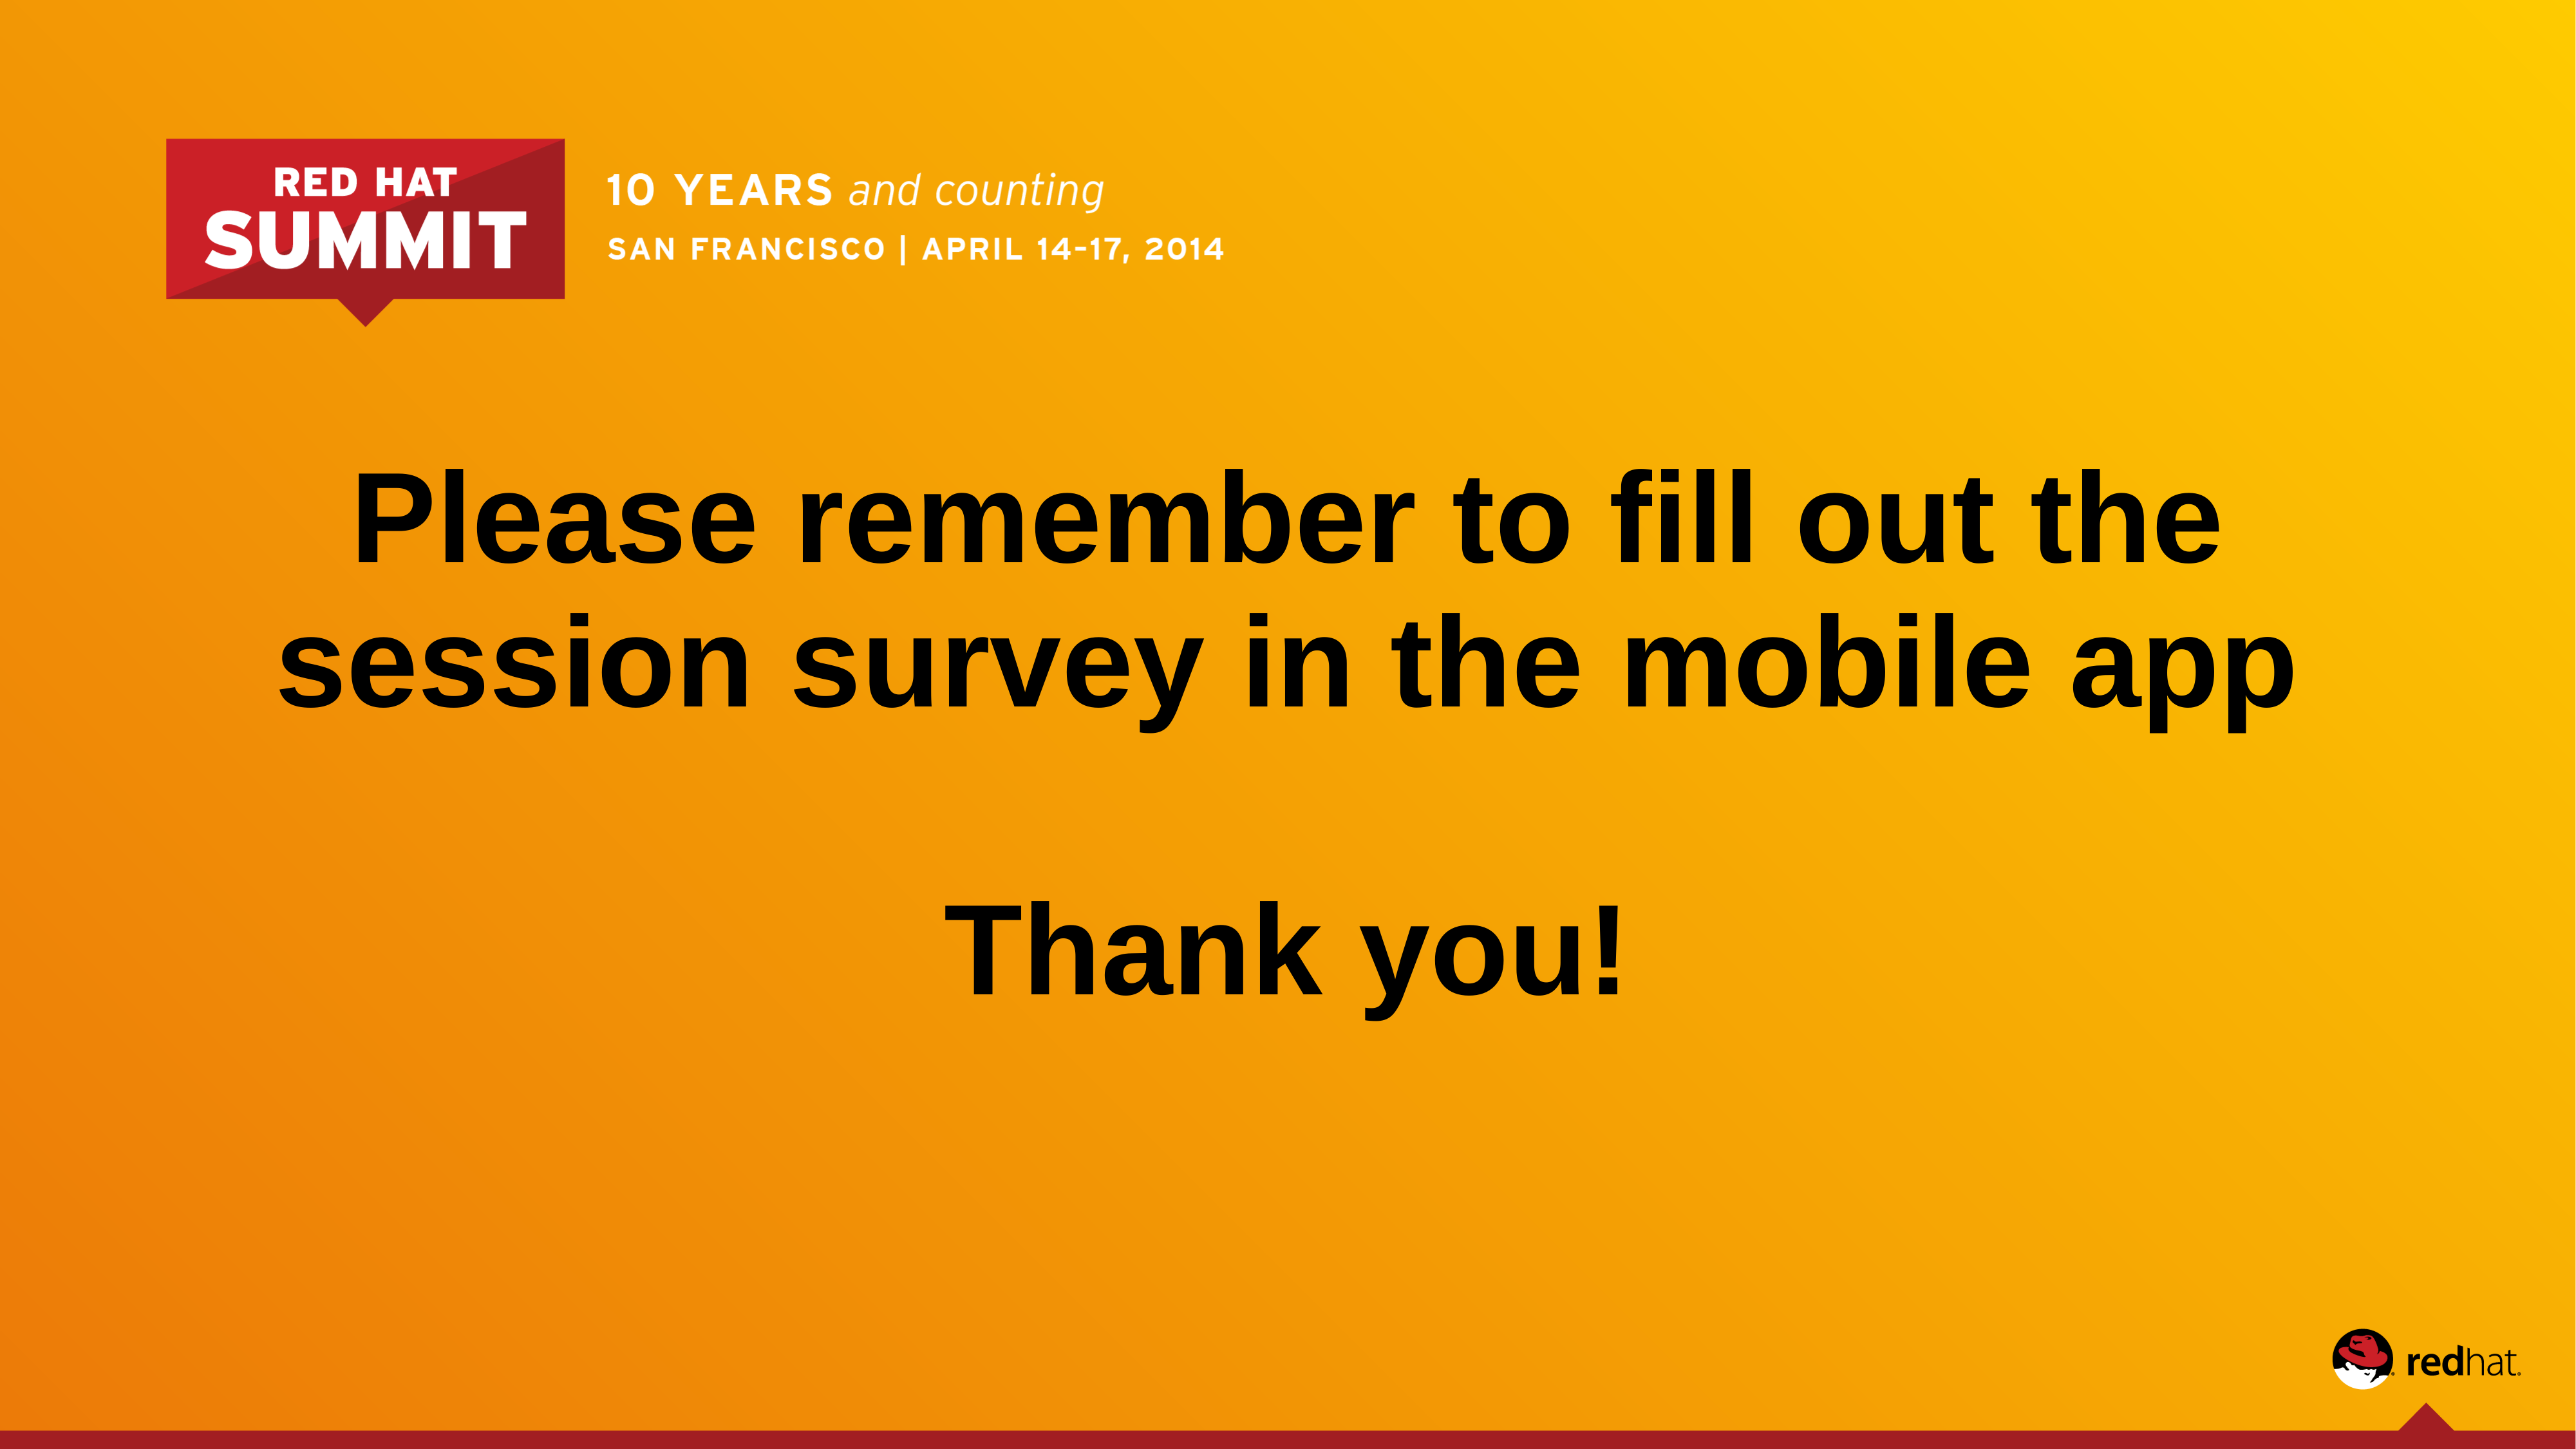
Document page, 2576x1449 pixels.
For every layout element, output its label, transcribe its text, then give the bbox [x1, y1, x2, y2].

picture [0, 0, 2576, 1449]
title Please remember to fill out the session survey in the mobile app Thank you! [128, 446, 2447, 1023]
